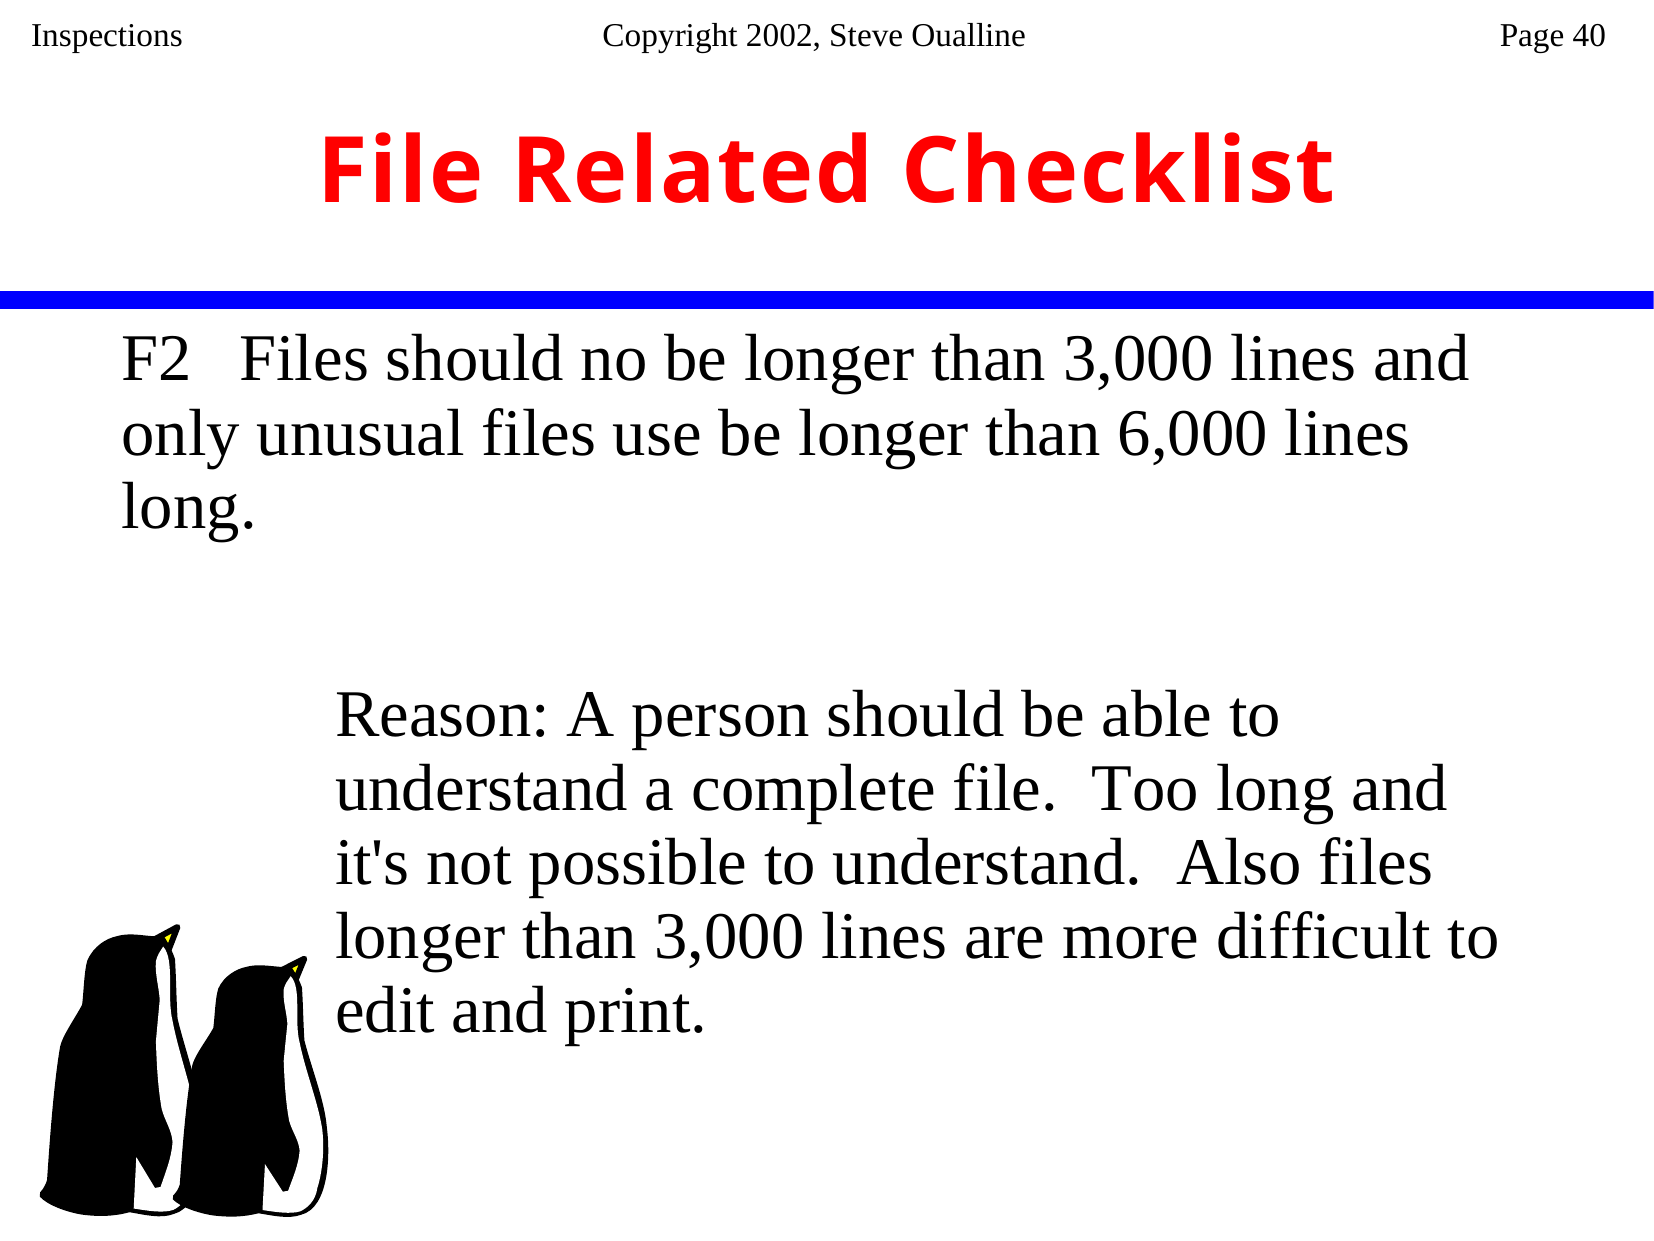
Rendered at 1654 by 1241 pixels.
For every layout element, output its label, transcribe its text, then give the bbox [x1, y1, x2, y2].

list F2 Files should no be longer than 3,000 lines and only unusual files use be longer than 6,000 lines long. Reason: A person should be able to understand a complete file. Too long and it's not possible to understand. Also files longer than 3,000 lines are more difficult to edit and print. [121, 321, 1534, 1109]
title File Related Checklist [121, 66, 1534, 269]
